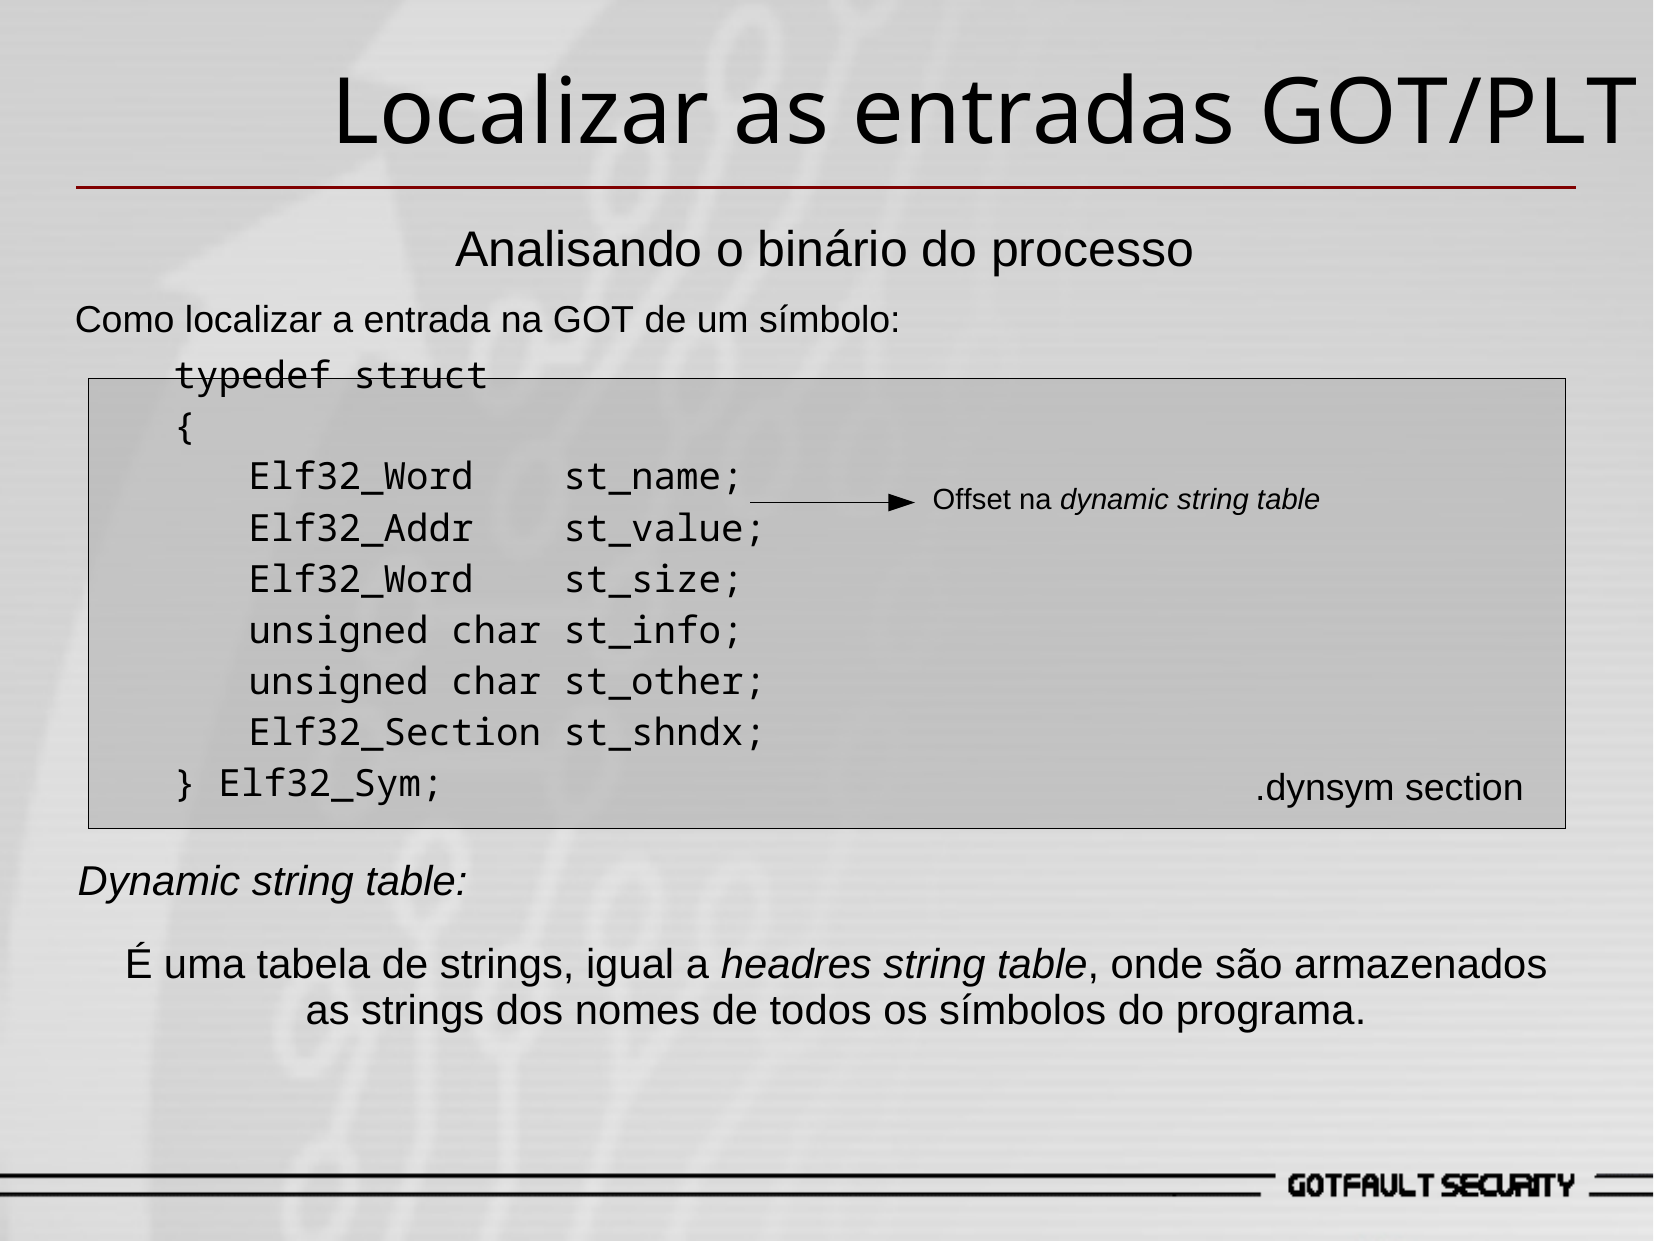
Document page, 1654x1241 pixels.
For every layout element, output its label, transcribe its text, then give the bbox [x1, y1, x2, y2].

text_box Localizar as entradas GOT/PLT [15, 37, 1653, 196]
text_box Dynamic string table: [67, 855, 661, 914]
text_box Offset na dynamic string table [922, 480, 1373, 524]
picture [0, 0, 1654, 1241]
text_box É uma tabela de strings, igual a headres string table, onde são armazenados as strings dos nomes de todos os símbolos do programa. [105, 937, 1568, 1049]
text_box typedef struct { Elf32_Word st_name; Elf32_Addr st_value; Elf32_Word st_size; unsigned char st_info; unsigned char st_other; Elf32_Section st_shndx; } Elf32_Sym; [88, 378, 1566, 829]
text_box Como localizar a entrada na GOT de um símbolo: [60, 291, 1156, 353]
text_box .dynsym section [1245, 763, 1538, 841]
text_box Analisando o binário do processo [52, 213, 1598, 291]
